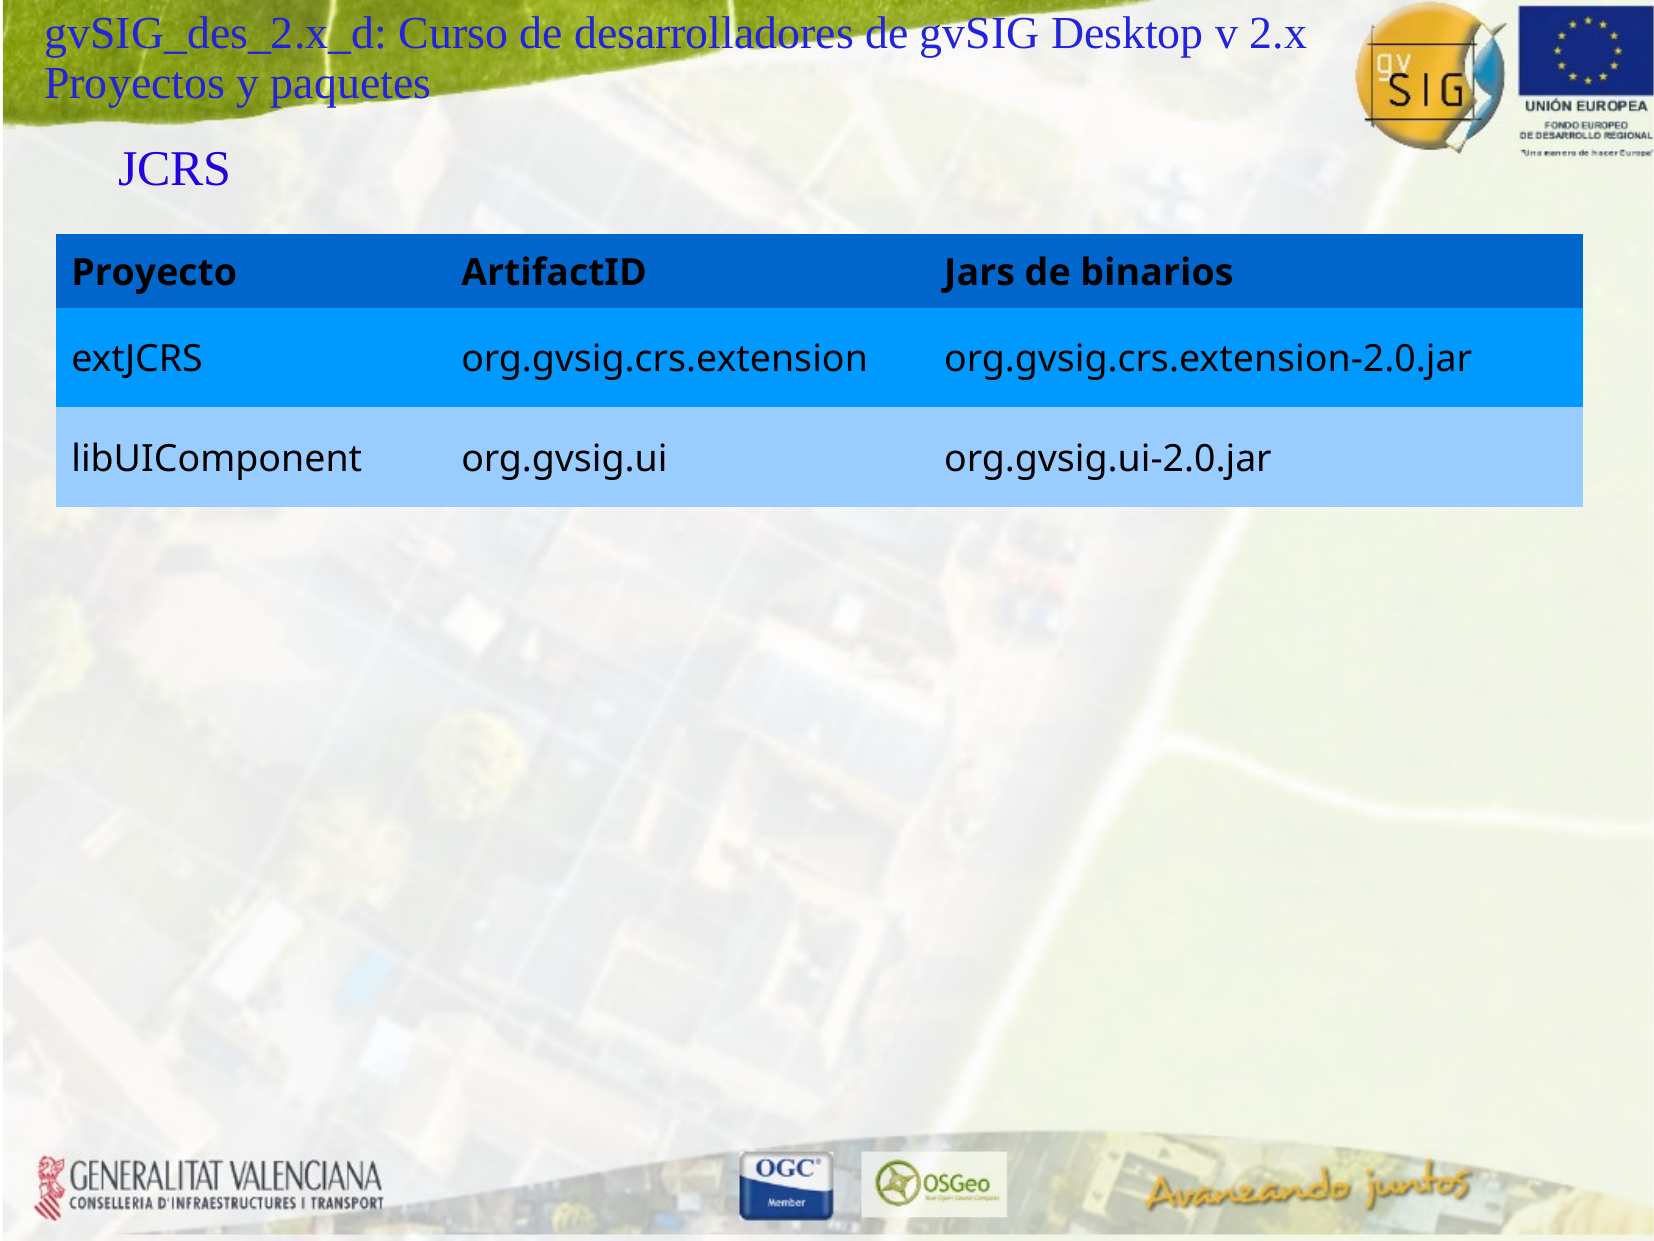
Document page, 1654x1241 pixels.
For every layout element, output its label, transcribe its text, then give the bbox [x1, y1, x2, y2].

table_header Jars de binarios [929, 234, 1583, 308]
table_cell org.gvsig.ui-2.0.jar [929, 407, 1583, 507]
text_box [59, 507, 1447, 1063]
table_cell org.gvsig.crs.extension-2.0.jar [929, 308, 1583, 407]
table_header ArtifactID [446, 234, 929, 308]
picture [2, 0, 1654, 1241]
table_cell extJCRS [56, 308, 446, 407]
title JCRS [118, 94, 1447, 234]
table_cell org.gvsig.crs.extension [446, 308, 929, 407]
table_cell org.gvsig.ui [446, 407, 929, 507]
table_cell libUIComponent [56, 407, 446, 507]
table_header Proyecto [56, 234, 446, 308]
